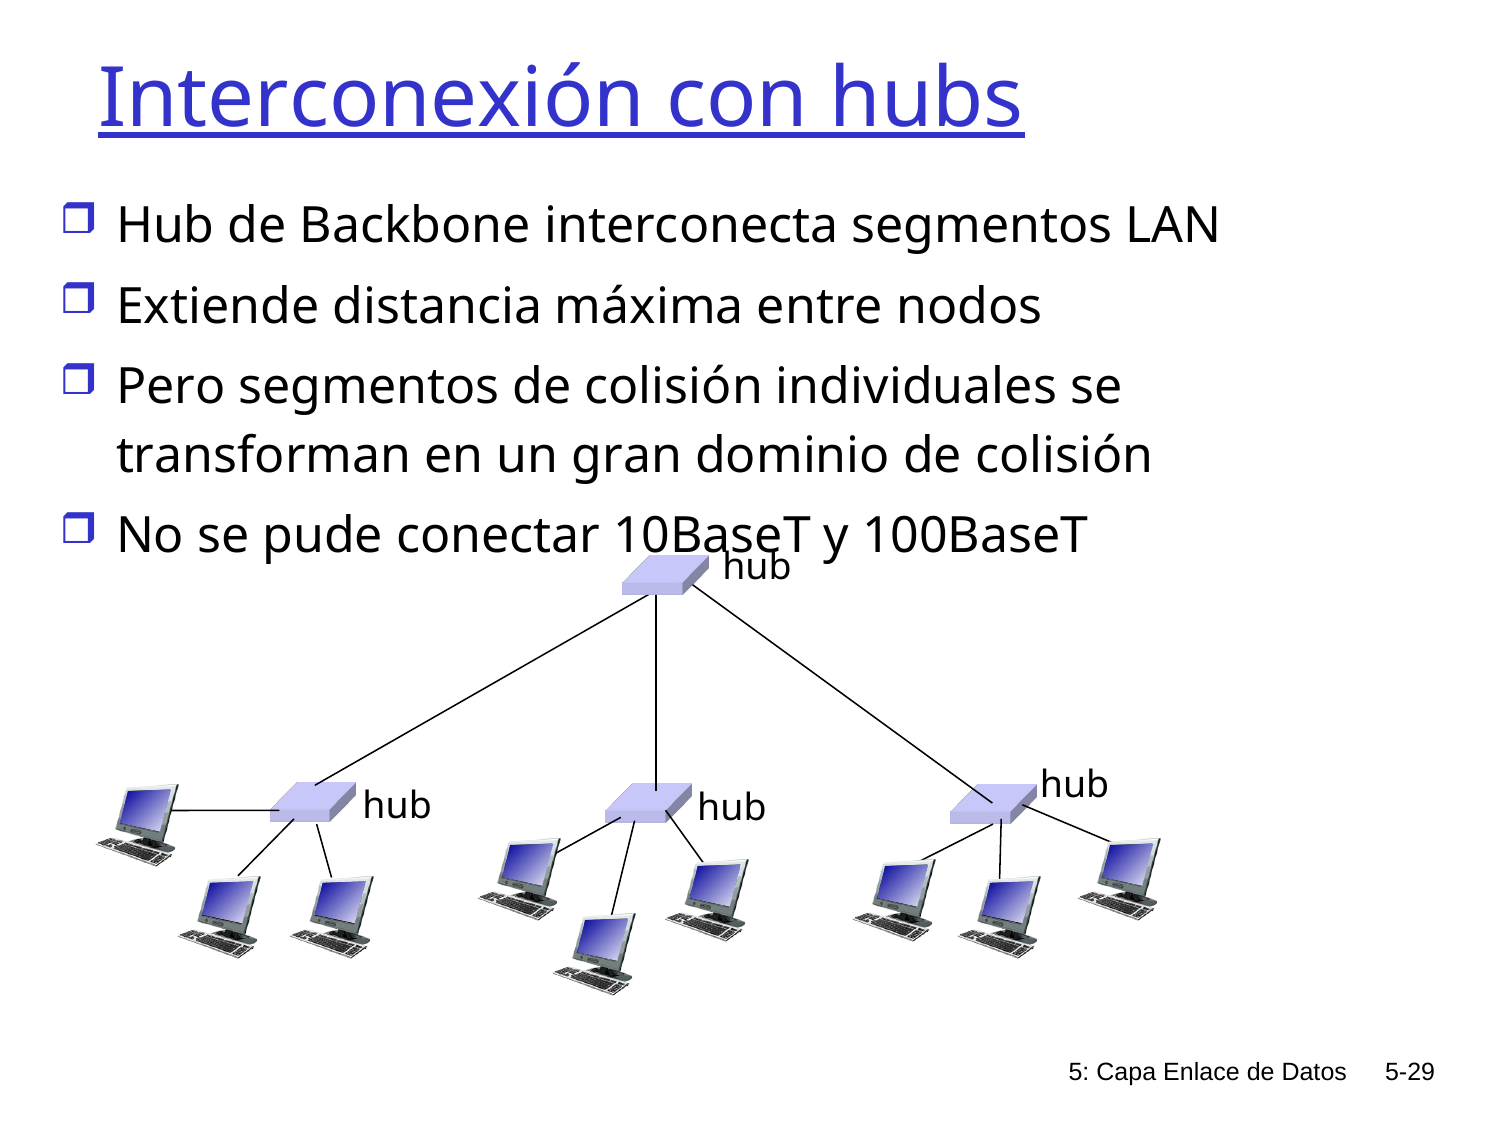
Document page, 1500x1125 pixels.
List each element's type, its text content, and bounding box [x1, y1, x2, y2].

text_box [119, 789, 172, 832]
picture [269, 872, 376, 965]
picture [832, 855, 1043, 965]
text_box [689, 864, 741, 907]
title Interconexión con hubs [83, 0, 1359, 181]
text_box [314, 881, 366, 924]
text_box [877, 864, 929, 907]
text_box [577, 918, 629, 961]
text_box [502, 843, 554, 886]
text_box [270, 782, 347, 821]
text_box [202, 881, 254, 924]
picture [457, 834, 638, 1002]
text_box [622, 555, 709, 595]
text_box hub [707, 533, 807, 595]
text_box hub [347, 773, 451, 835]
text_box [605, 783, 682, 822]
text_box hub [1024, 752, 1125, 813]
picture [644, 855, 751, 948]
text_box [950, 784, 1024, 823]
text_box [1102, 843, 1154, 886]
picture [1057, 834, 1163, 927]
text_box [982, 881, 1034, 924]
picture [75, 780, 263, 965]
list Hub de Backbone interconecta segmentos LAN Extiende distancia máxima entre nodos Pero segmentos de colisión individuales se transforman en un gran dominio de colisión No se pude conectar 10BaseT y 100BaseT [45, 181, 1409, 539]
text_box hub [682, 775, 782, 836]
